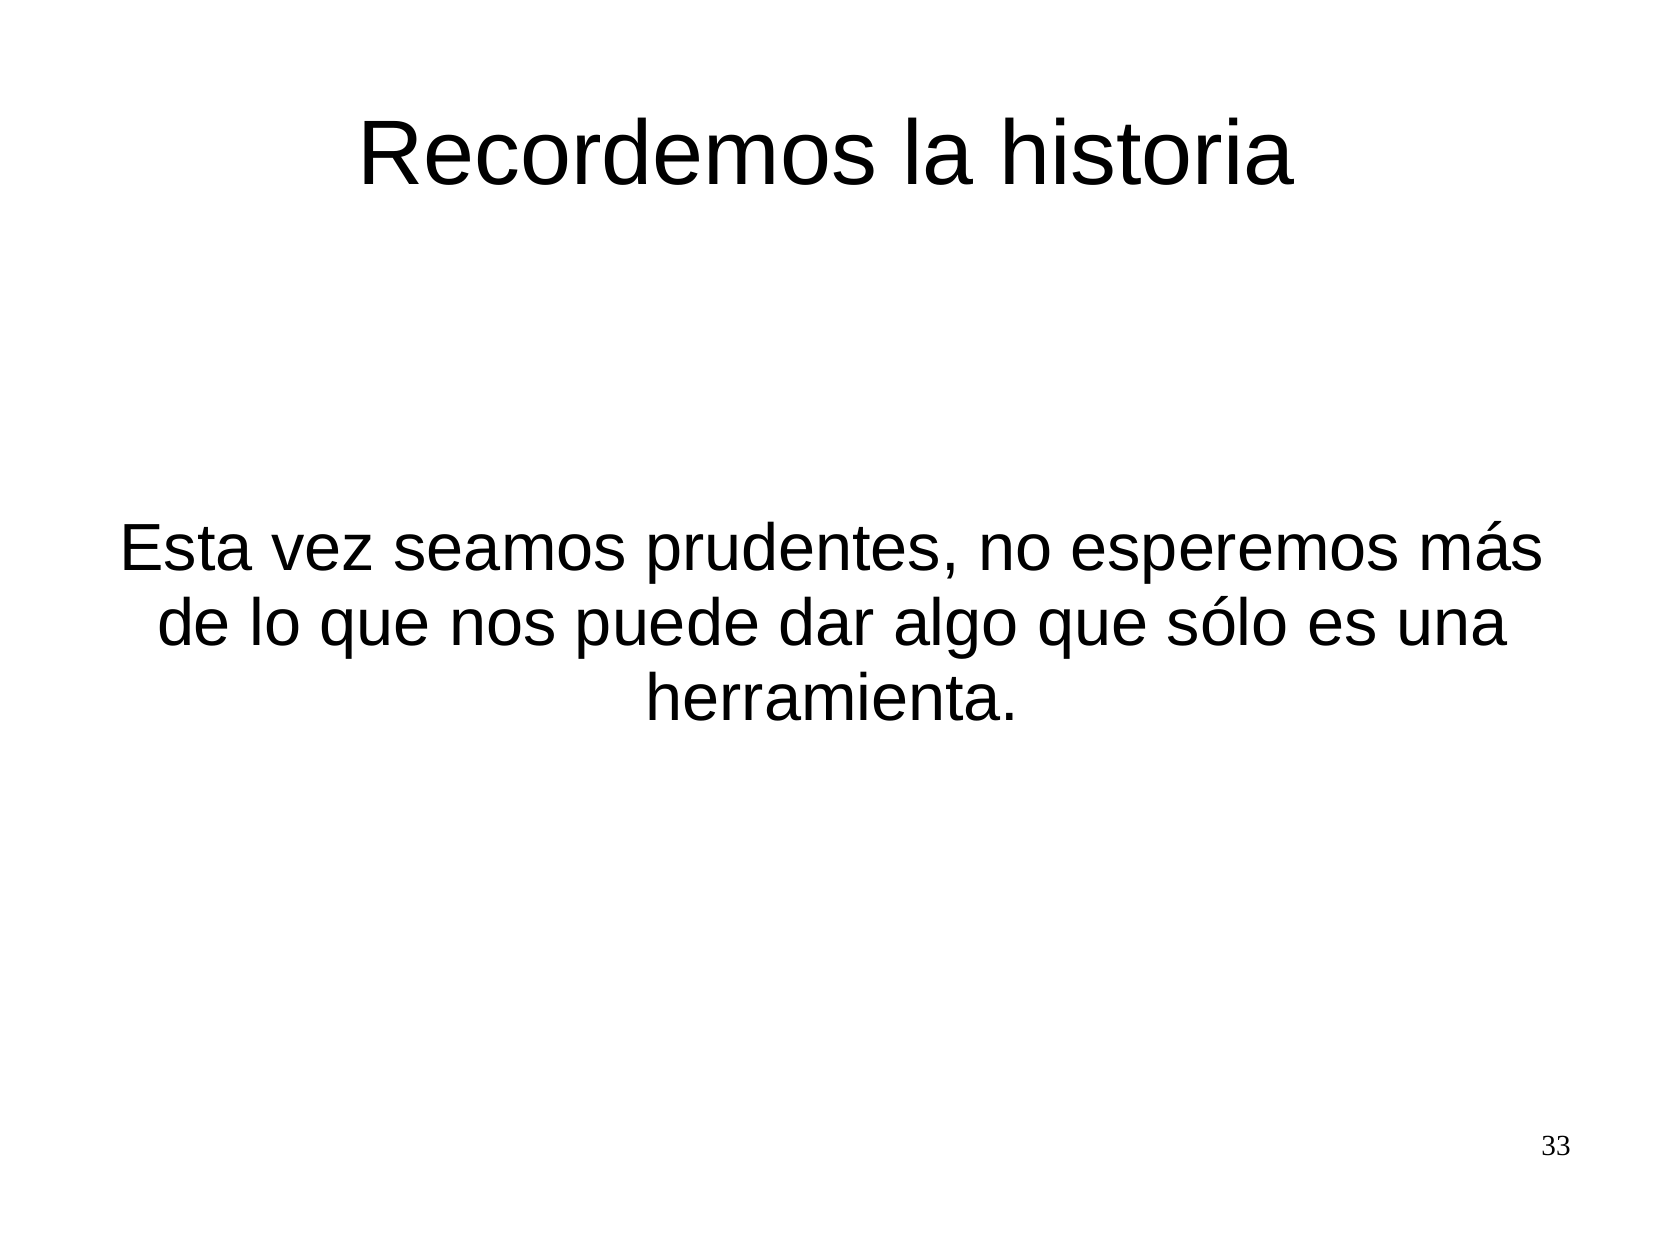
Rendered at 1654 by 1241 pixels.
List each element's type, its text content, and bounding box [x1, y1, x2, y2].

subtitle Esta vez seamos prudentes, no esperemos más de lo que nos puede dar algo que sólo es una herramienta. [88, 295, 1577, 1099]
title Recordemos la historia [82, 56, 1571, 250]
